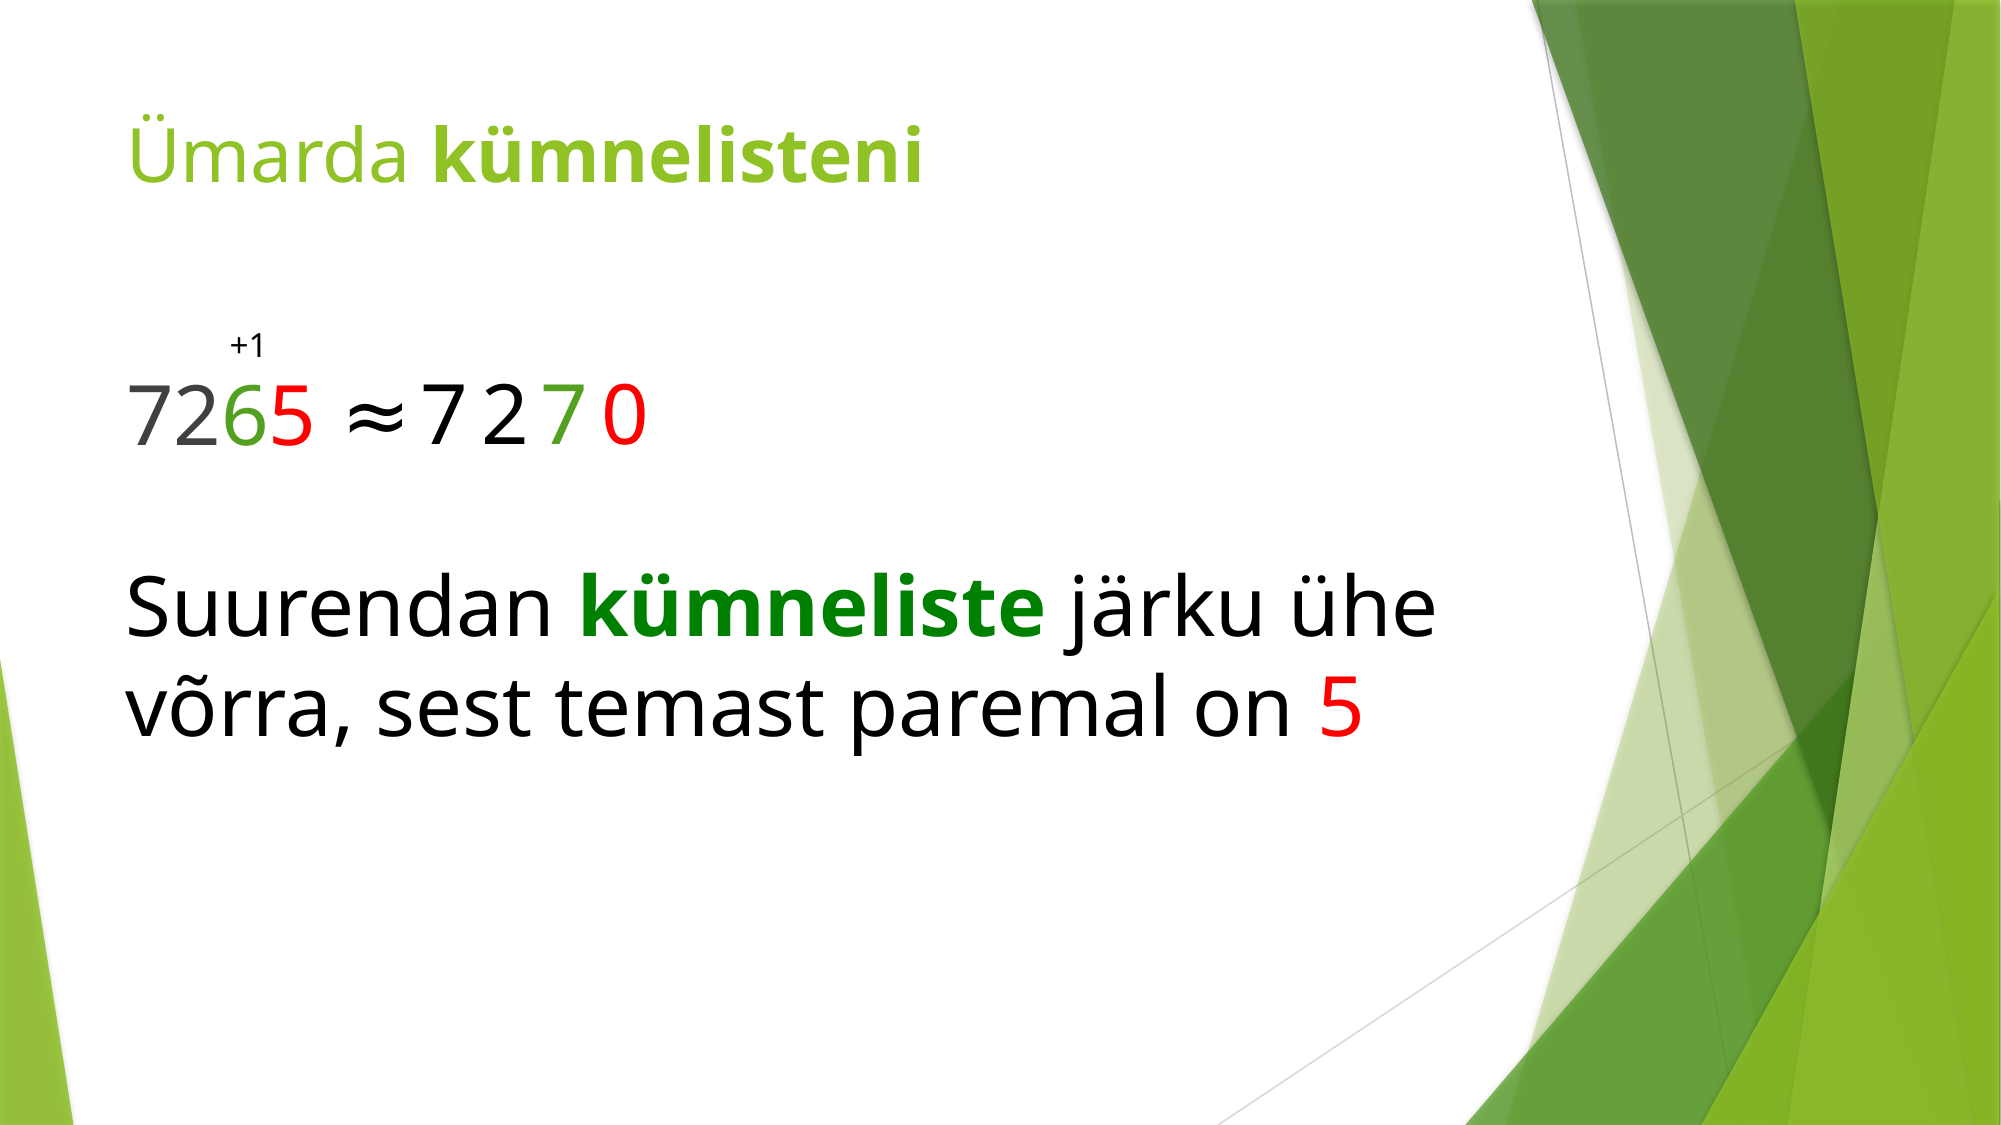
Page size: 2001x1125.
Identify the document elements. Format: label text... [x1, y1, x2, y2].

text_box 7 [525, 354, 586, 469]
text_box ≈ [326, 354, 460, 470]
text_box Suurendan kümneliste järku ühe võrra, sest temast paremal on 5 [111, 546, 1504, 761]
title Ümarda kümnelisteni [111, 99, 1522, 317]
text_box 0 [586, 354, 656, 469]
text_box 7 [405, 354, 467, 469]
text_box +1 [214, 316, 284, 372]
list 7265 [111, 354, 348, 471]
text_box 2 [467, 354, 525, 469]
